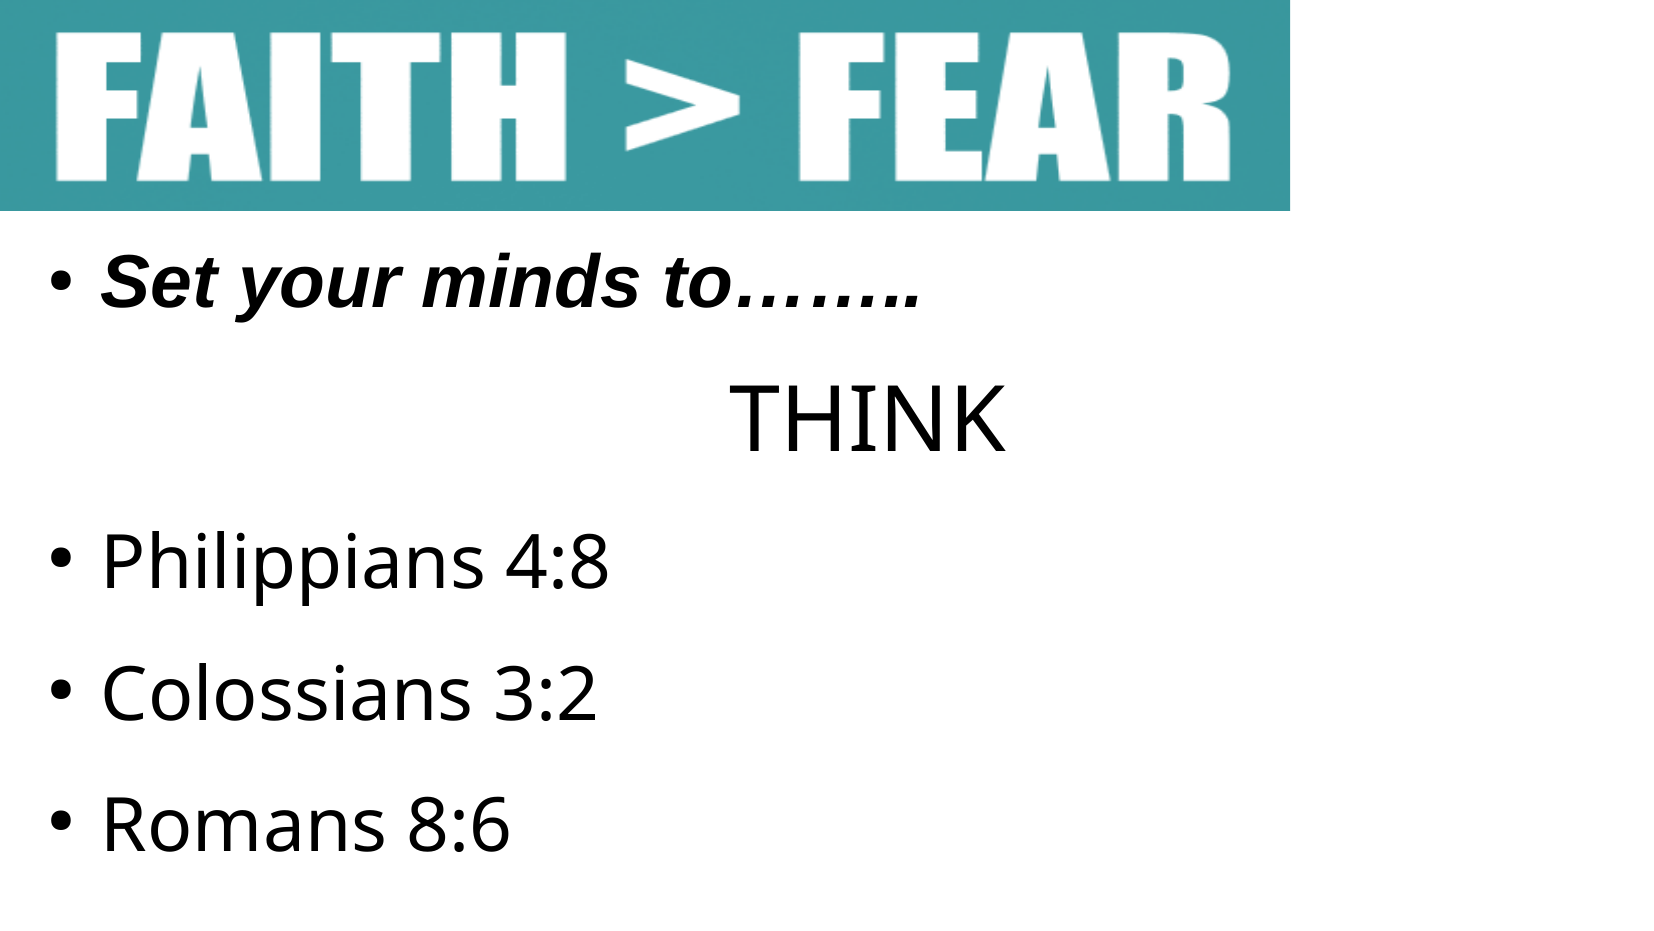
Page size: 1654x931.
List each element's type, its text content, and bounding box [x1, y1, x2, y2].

picture [0, 0, 1291, 211]
list Set your minds to…….. THINK Philippians 4:8 Colossians 3:2 Romans 8:6 [30, 240, 1636, 916]
